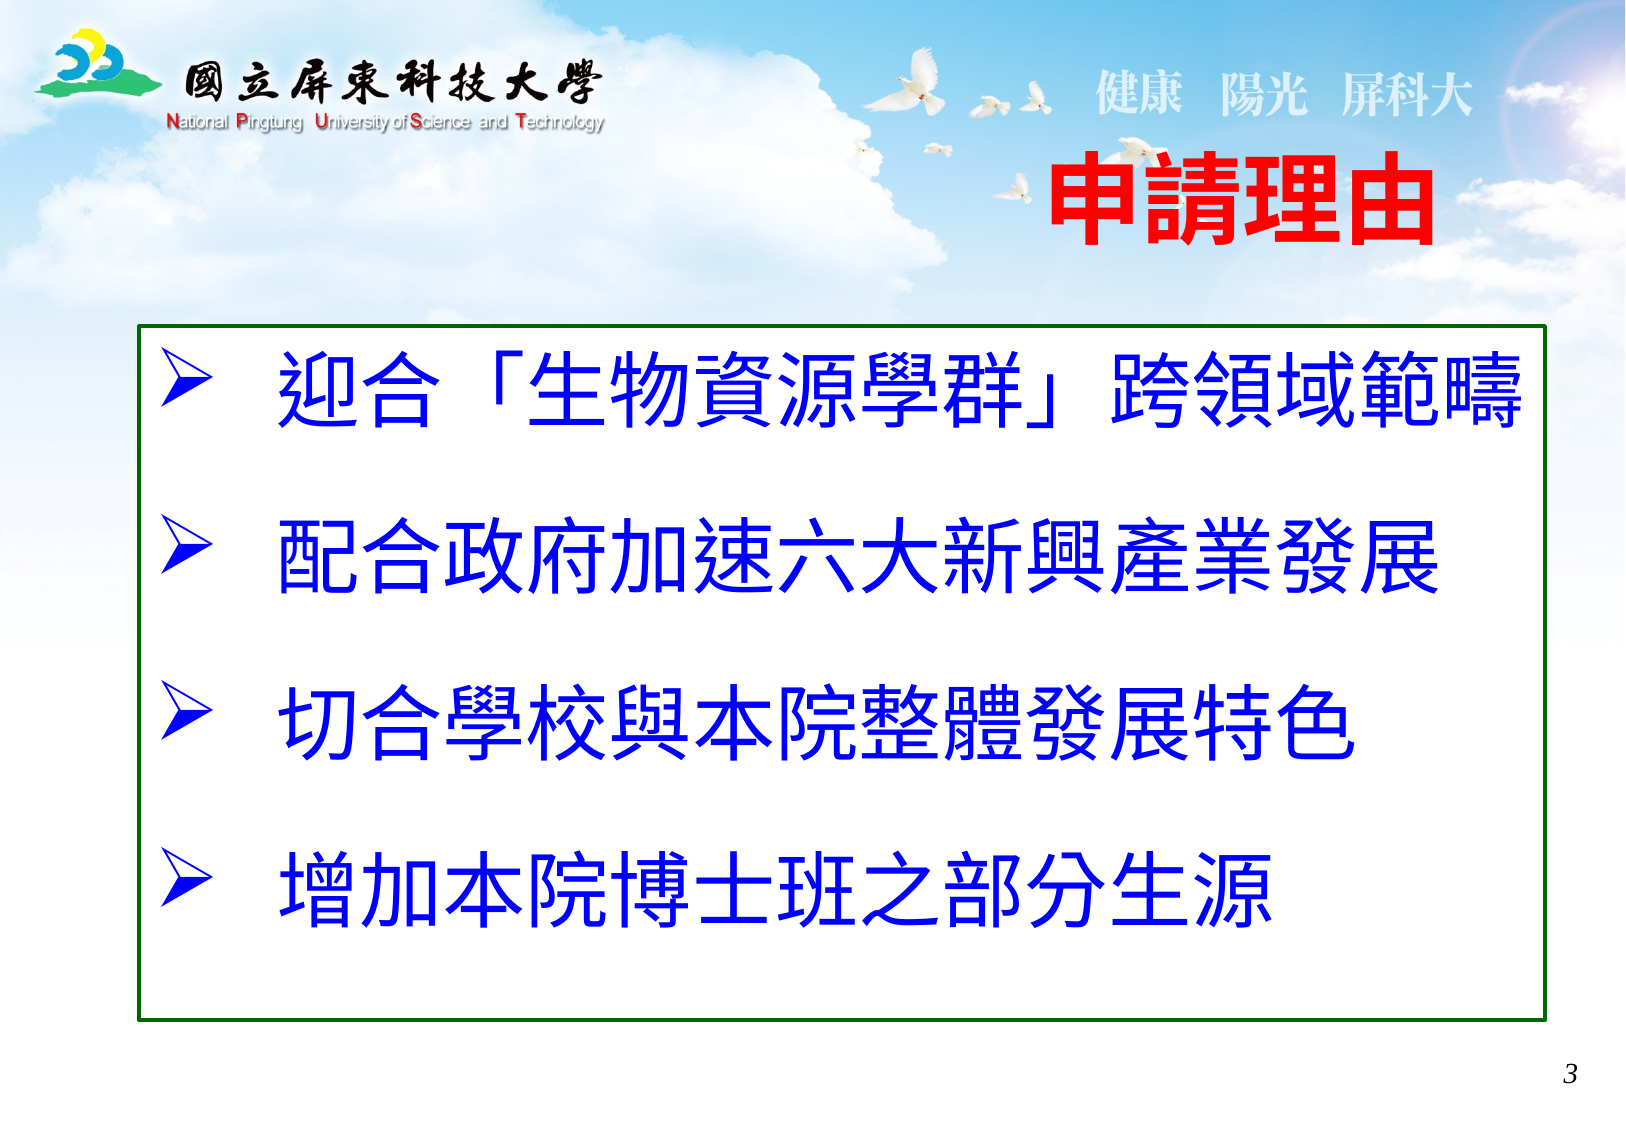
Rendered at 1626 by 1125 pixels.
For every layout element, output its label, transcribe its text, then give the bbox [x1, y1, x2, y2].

text_box 迎合「生物資源學群」跨領域範疇 配合政府加速六大新興產業發展 切合學校與本院整體發展特色 增加本院博士班之部分生源 [139, 326, 1545, 1021]
title 申請理由 [930, 149, 1554, 244]
slide_number <編號> [1214, 1046, 1594, 1125]
picture [0, 0, 1626, 1125]
